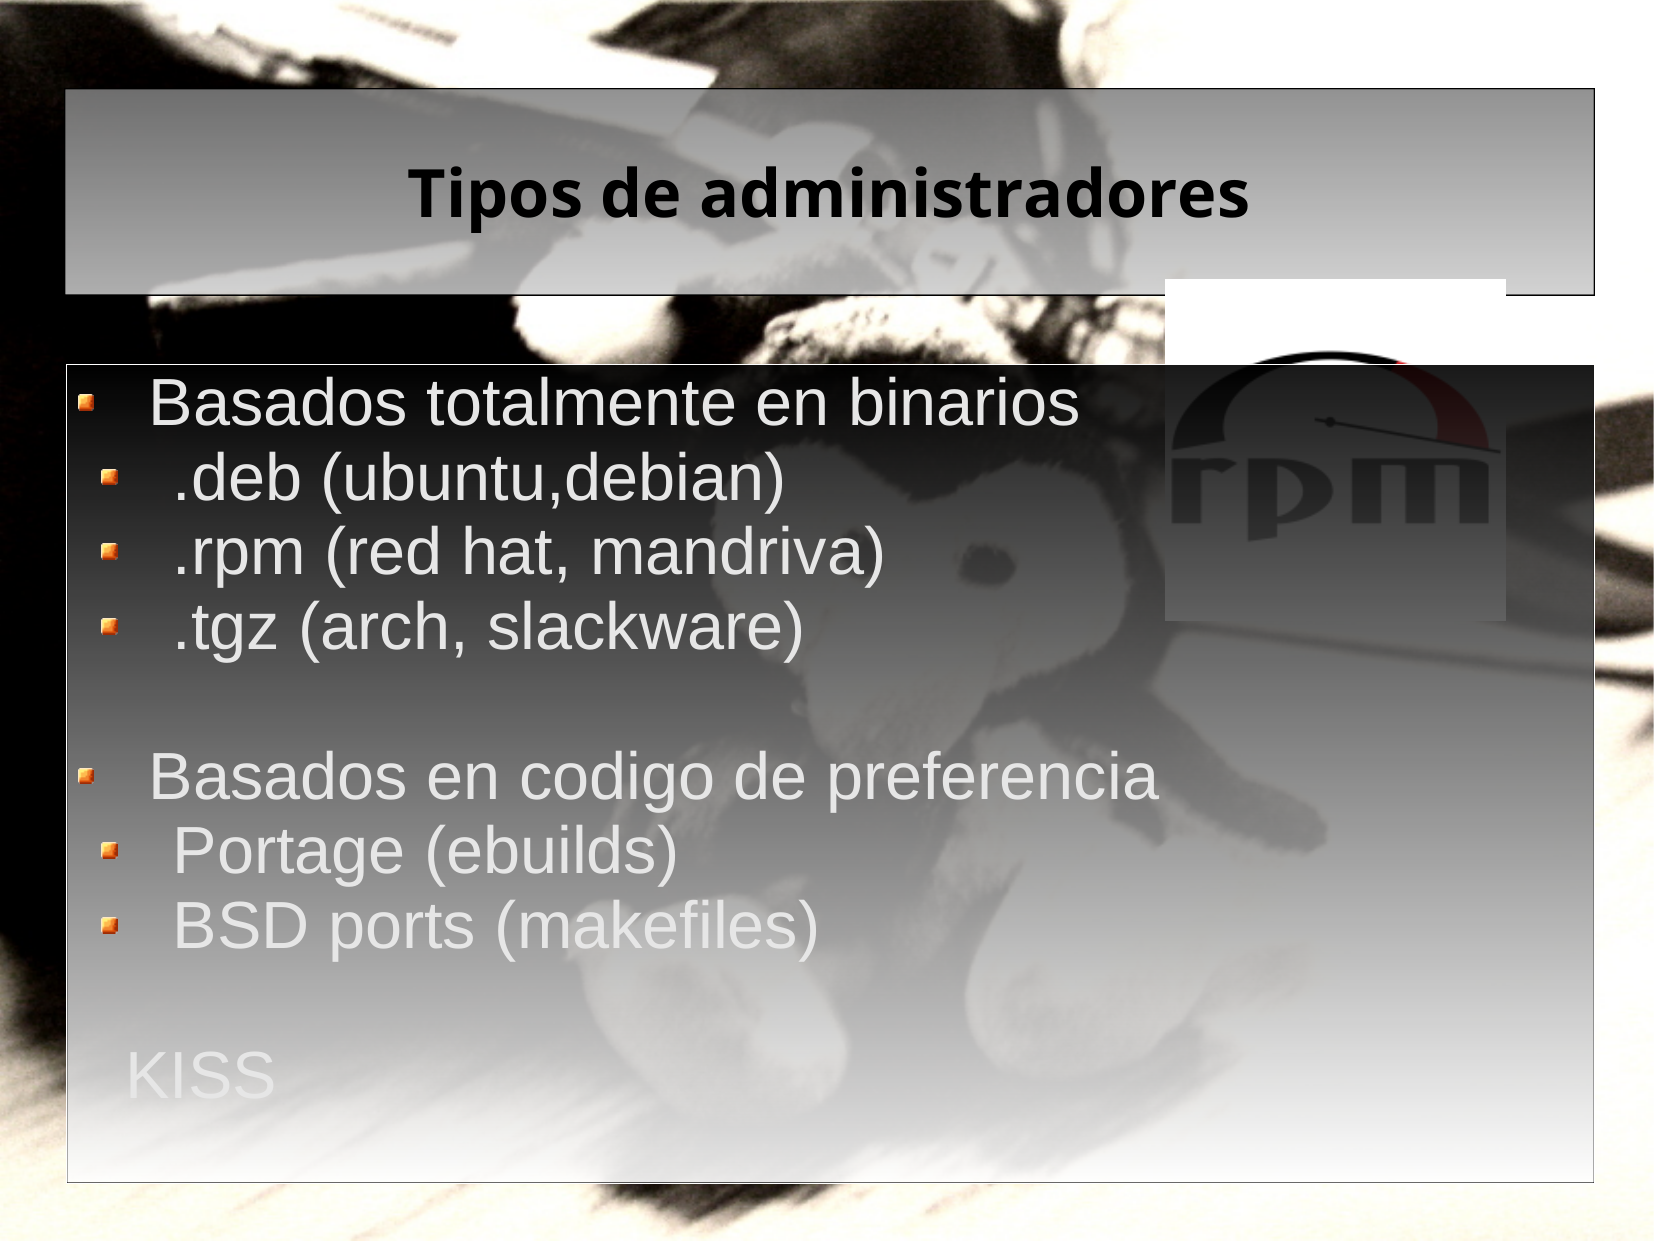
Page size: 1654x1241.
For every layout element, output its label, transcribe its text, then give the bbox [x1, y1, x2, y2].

title Tipos de administradores [64, 88, 1595, 296]
list Basados totalmente en binarios .deb (ubuntu,debian) .rpm (red hat, mandriva) .tgz (arch, slackware) Basados en codigo de preferencia Portage (ebuilds) BSD ports (makefiles) KISS [66, 364, 1595, 1184]
picture [0, 0, 1654, 1241]
